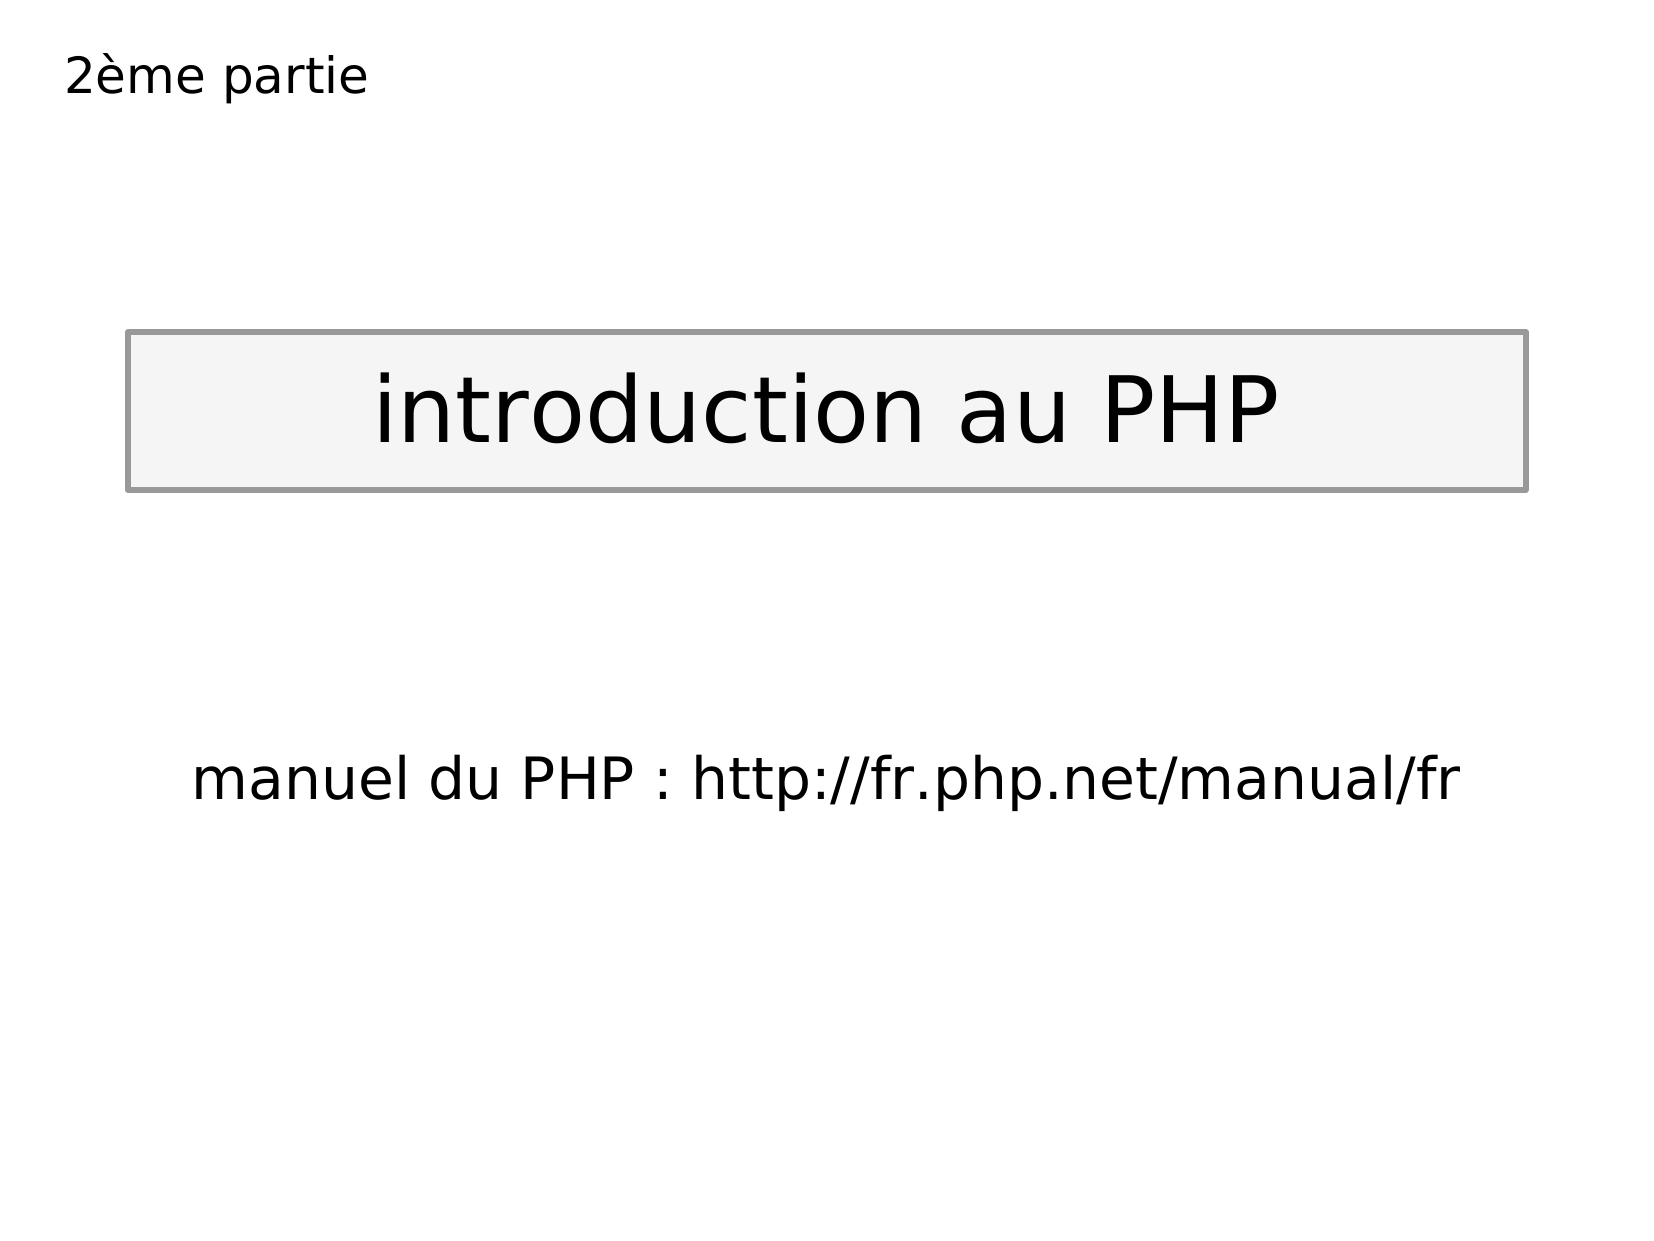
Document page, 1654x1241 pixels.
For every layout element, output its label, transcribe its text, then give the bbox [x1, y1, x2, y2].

text_box manuel du PHP : http://fr.php.net/manual/fr [191, 745, 1334, 814]
title introduction au PHP [136, 347, 1518, 473]
text_box 2ème partie [43, 47, 360, 106]
text_box [127, 331, 1526, 490]
